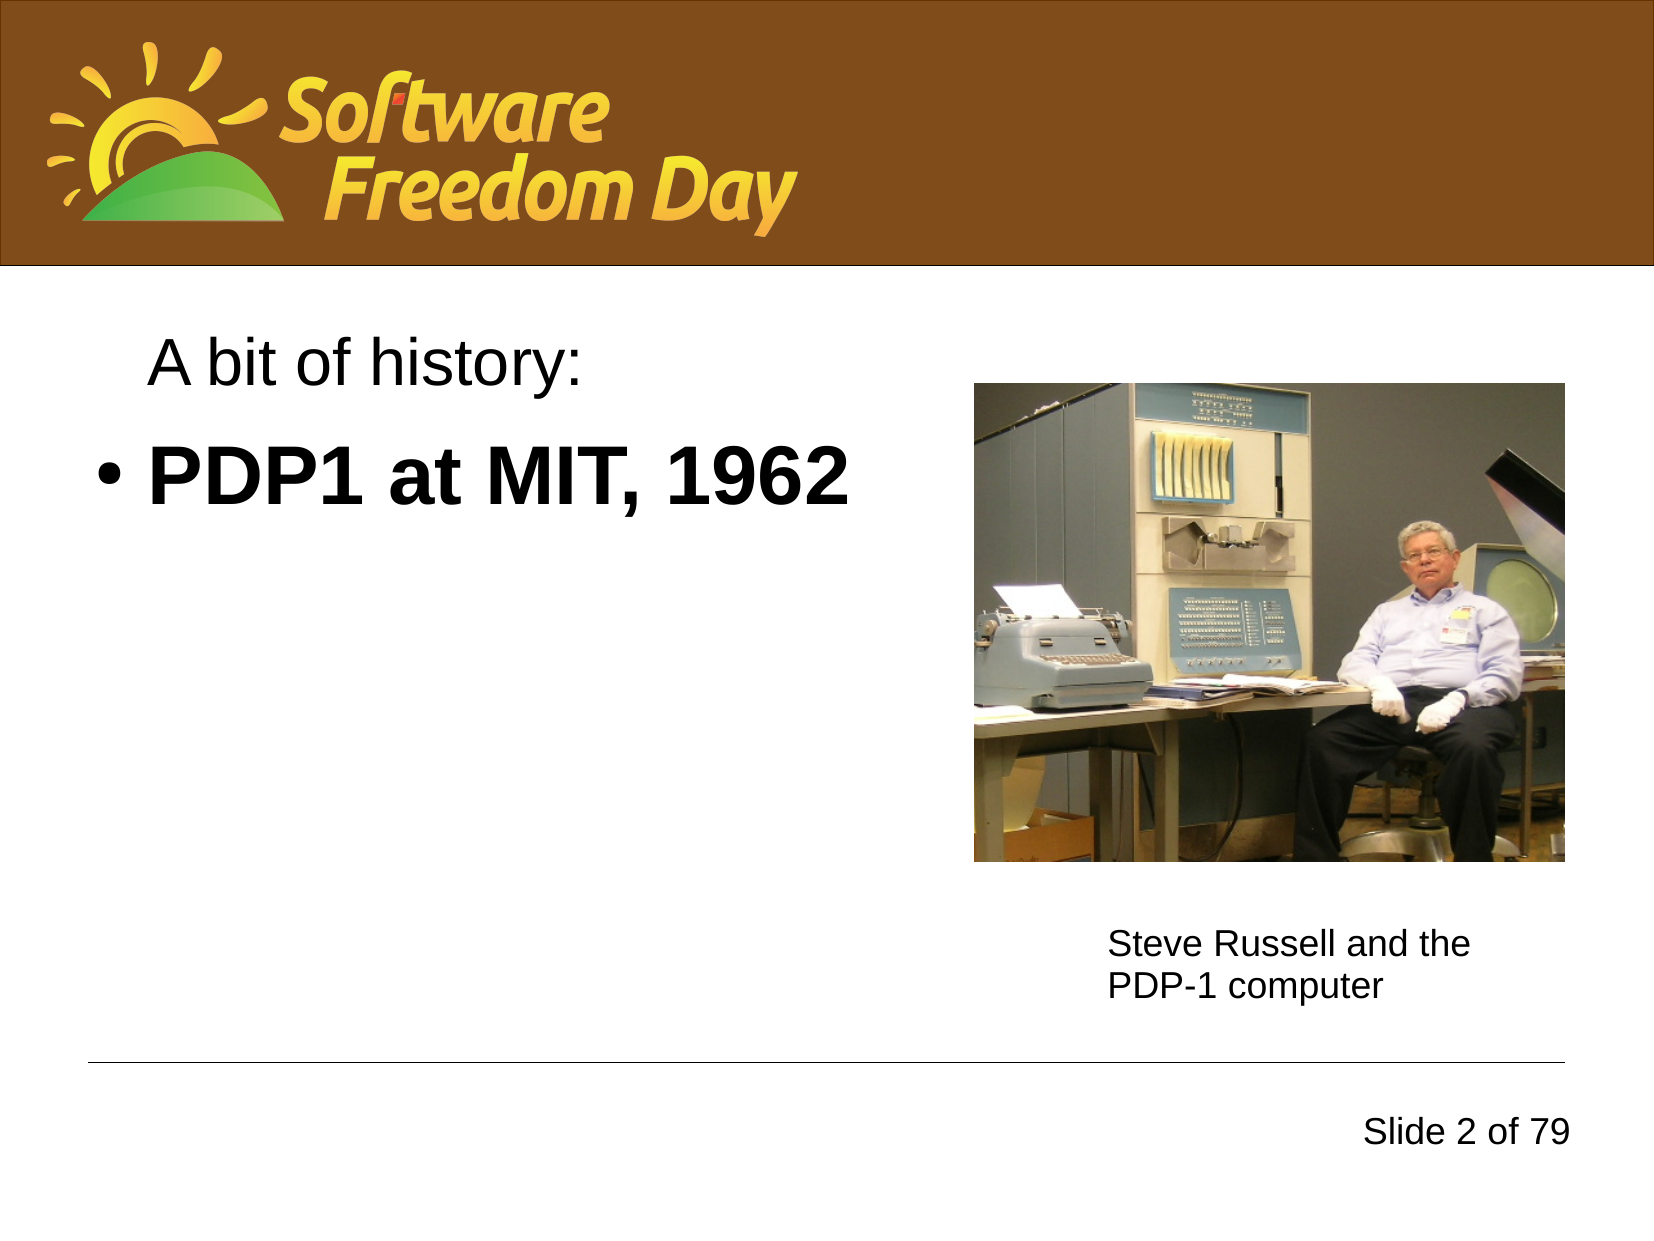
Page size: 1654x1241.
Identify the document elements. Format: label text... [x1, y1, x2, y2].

picture [47, 42, 798, 237]
picture [974, 383, 1565, 862]
text_box Steve Russell and the PDP-1 computer [1092, 915, 1487, 1015]
list A bit of history: PDP1 at MIT, 1962 [76, 324, 945, 1045]
